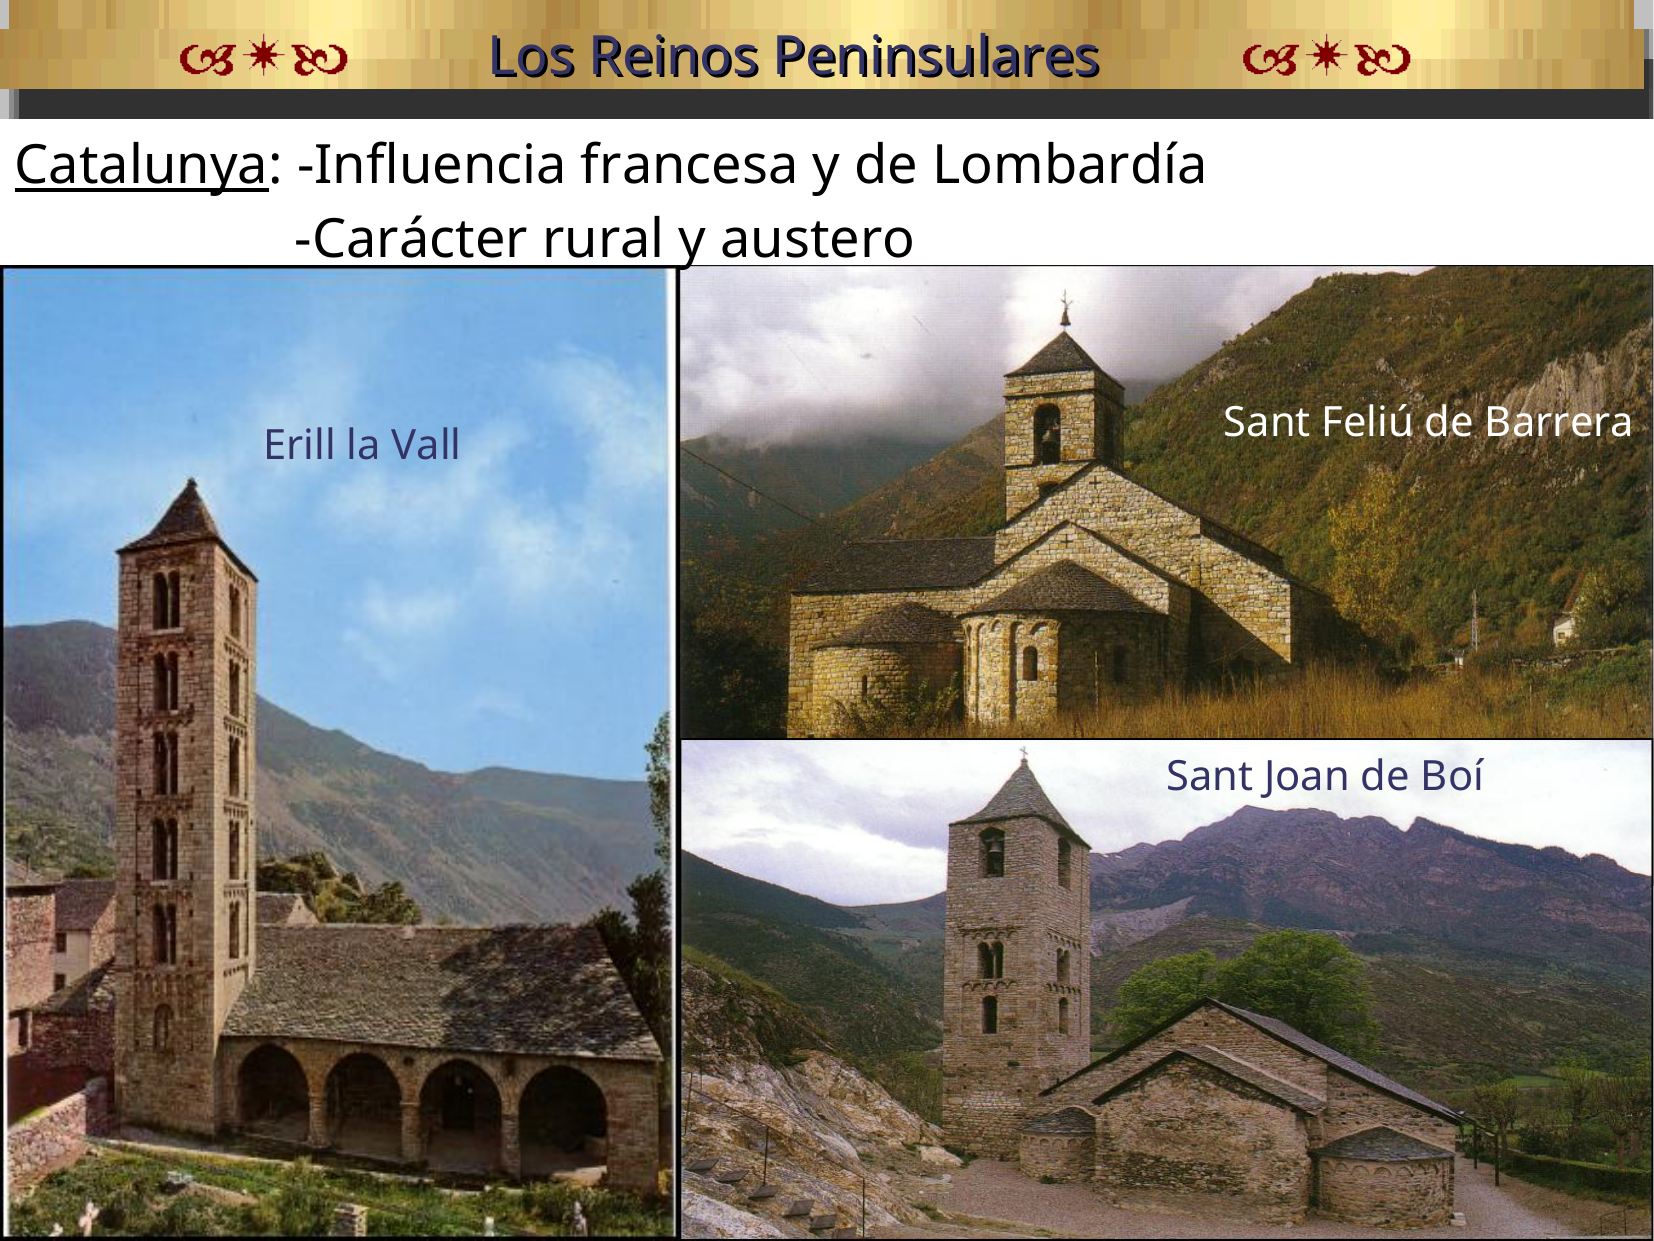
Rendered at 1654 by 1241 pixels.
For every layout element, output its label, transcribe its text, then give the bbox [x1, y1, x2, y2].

text_box Sant Feliú de Barrera [1208, 383, 1654, 449]
picture [0, 0, 1654, 119]
picture [0, 265, 1654, 1241]
text_box Sant Joan de Boí [1151, 738, 1522, 804]
text_box Los Reinos Peninsulares [472, 8, 1101, 89]
text_box Catalunya: -Influencia francesa y de Lombardía -Carácter rural y austero [0, 118, 1294, 263]
text_box Erill la Vall [248, 407, 473, 473]
